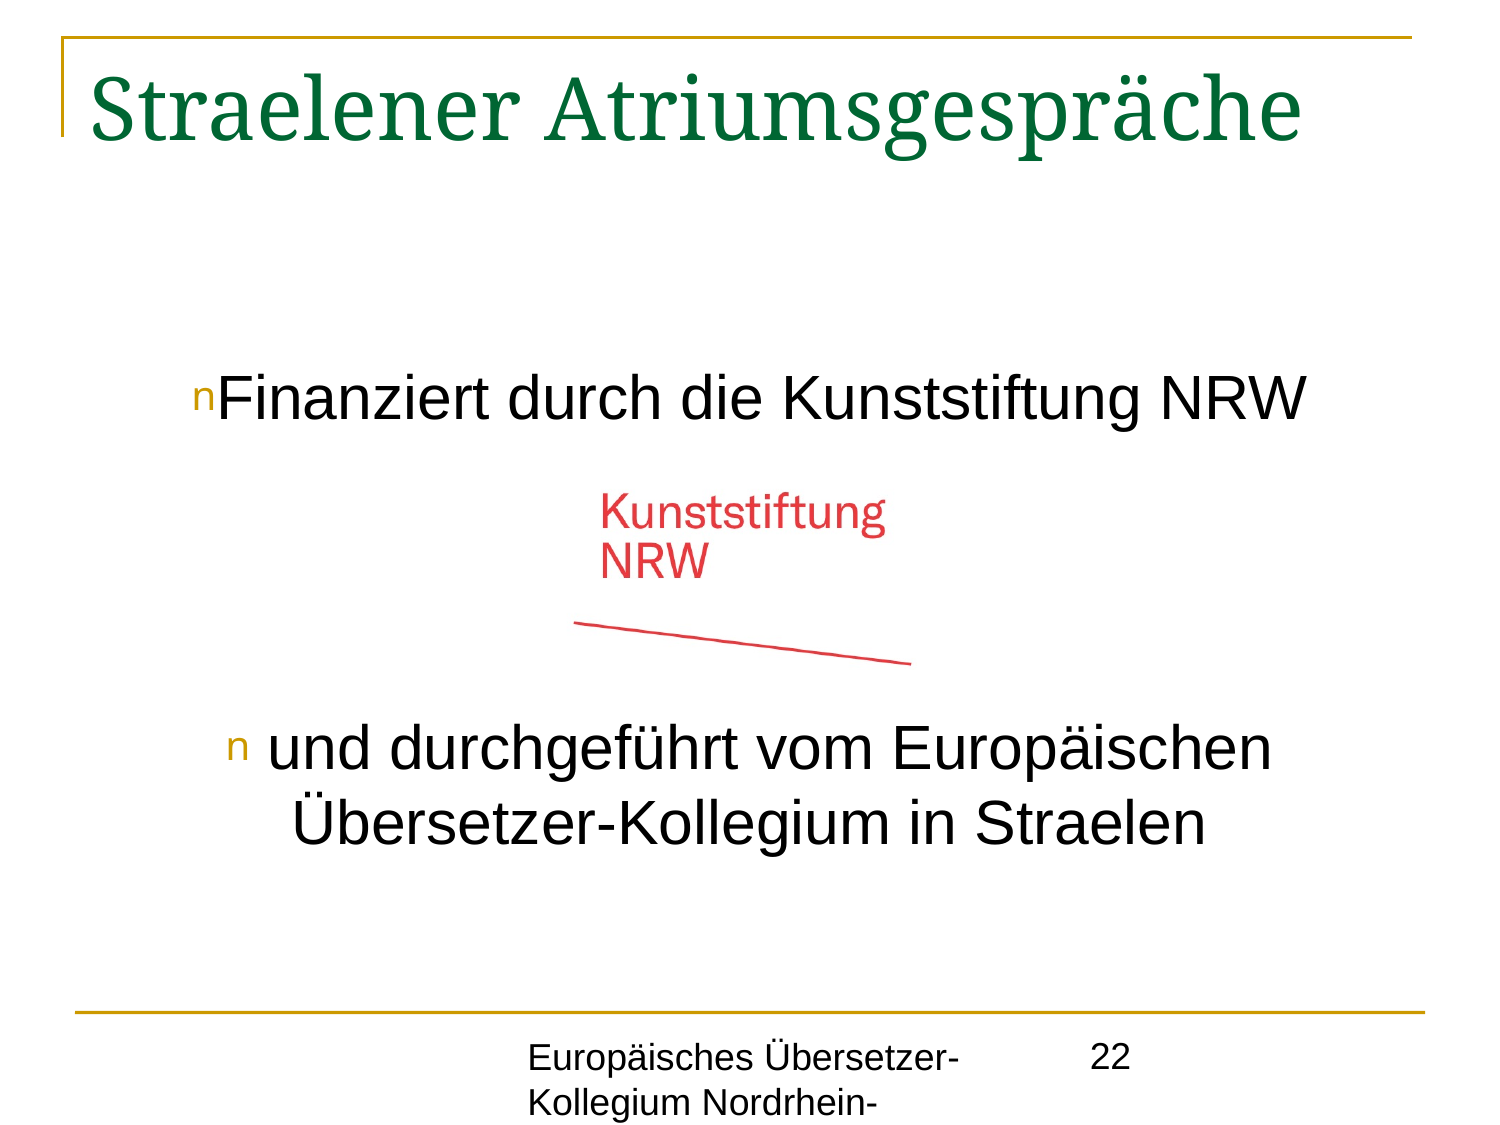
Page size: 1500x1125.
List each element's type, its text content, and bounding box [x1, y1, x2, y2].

picture [544, 432, 956, 720]
list Finanziert durch die Kunststiftung NRW und durchgeführt vom Europäischen Übersetzer-Kollegium in Straelen [75, 262, 1425, 1006]
title Straelener Atriumsgespräche [75, 45, 1425, 233]
text_box Europäisches Übersetzer-Kollegium Nordrhein-Westfalen in Straelen [512, 1025, 988, 1100]
text_box [1074, 1024, 1425, 1100]
